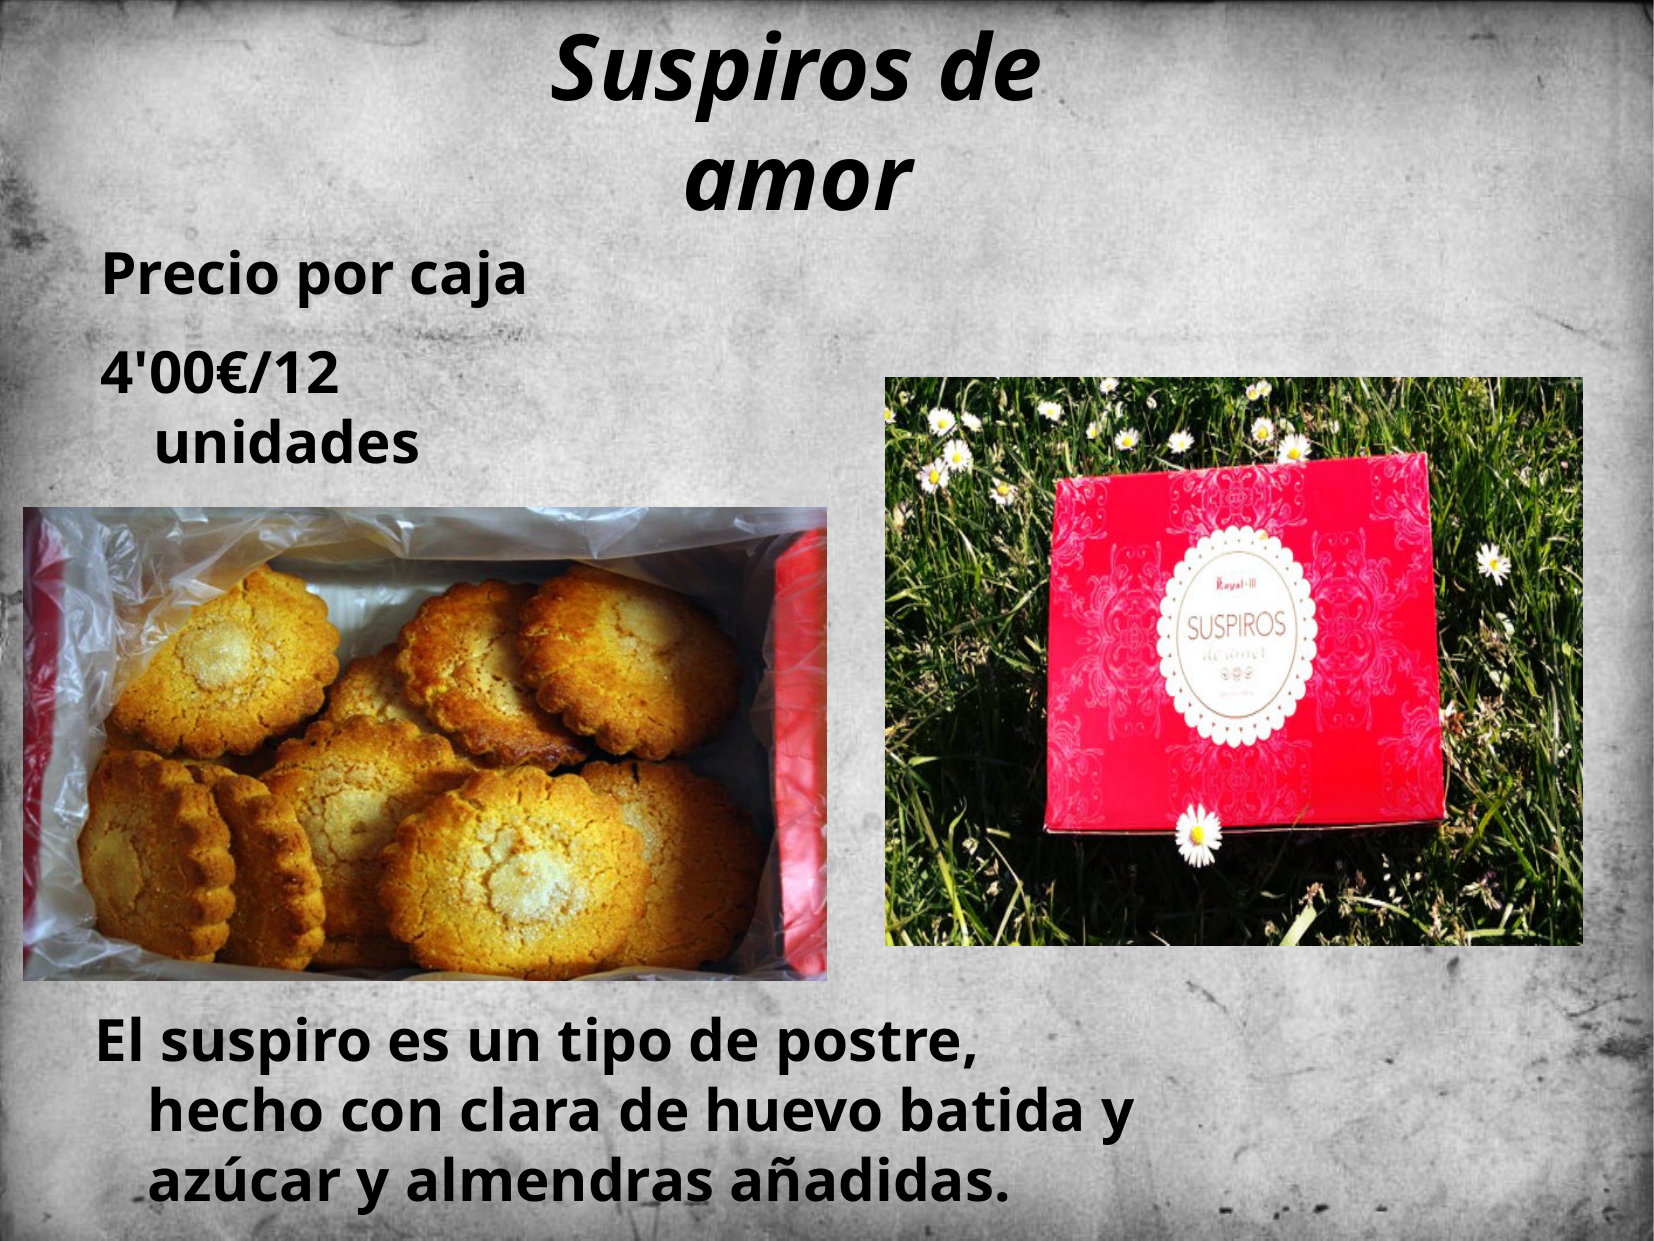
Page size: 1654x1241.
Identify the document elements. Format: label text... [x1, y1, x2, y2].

list El suspiro es un tipo de postre, hecho con clara de huevo batida y azúcar y almendras añadidas. [6, 1003, 1146, 1241]
picture [0, 0, 1654, 1241]
list Precio por caja 4'00€/12 unidades [11, 236, 579, 520]
title Suspiros de amor [448, 9, 1146, 230]
